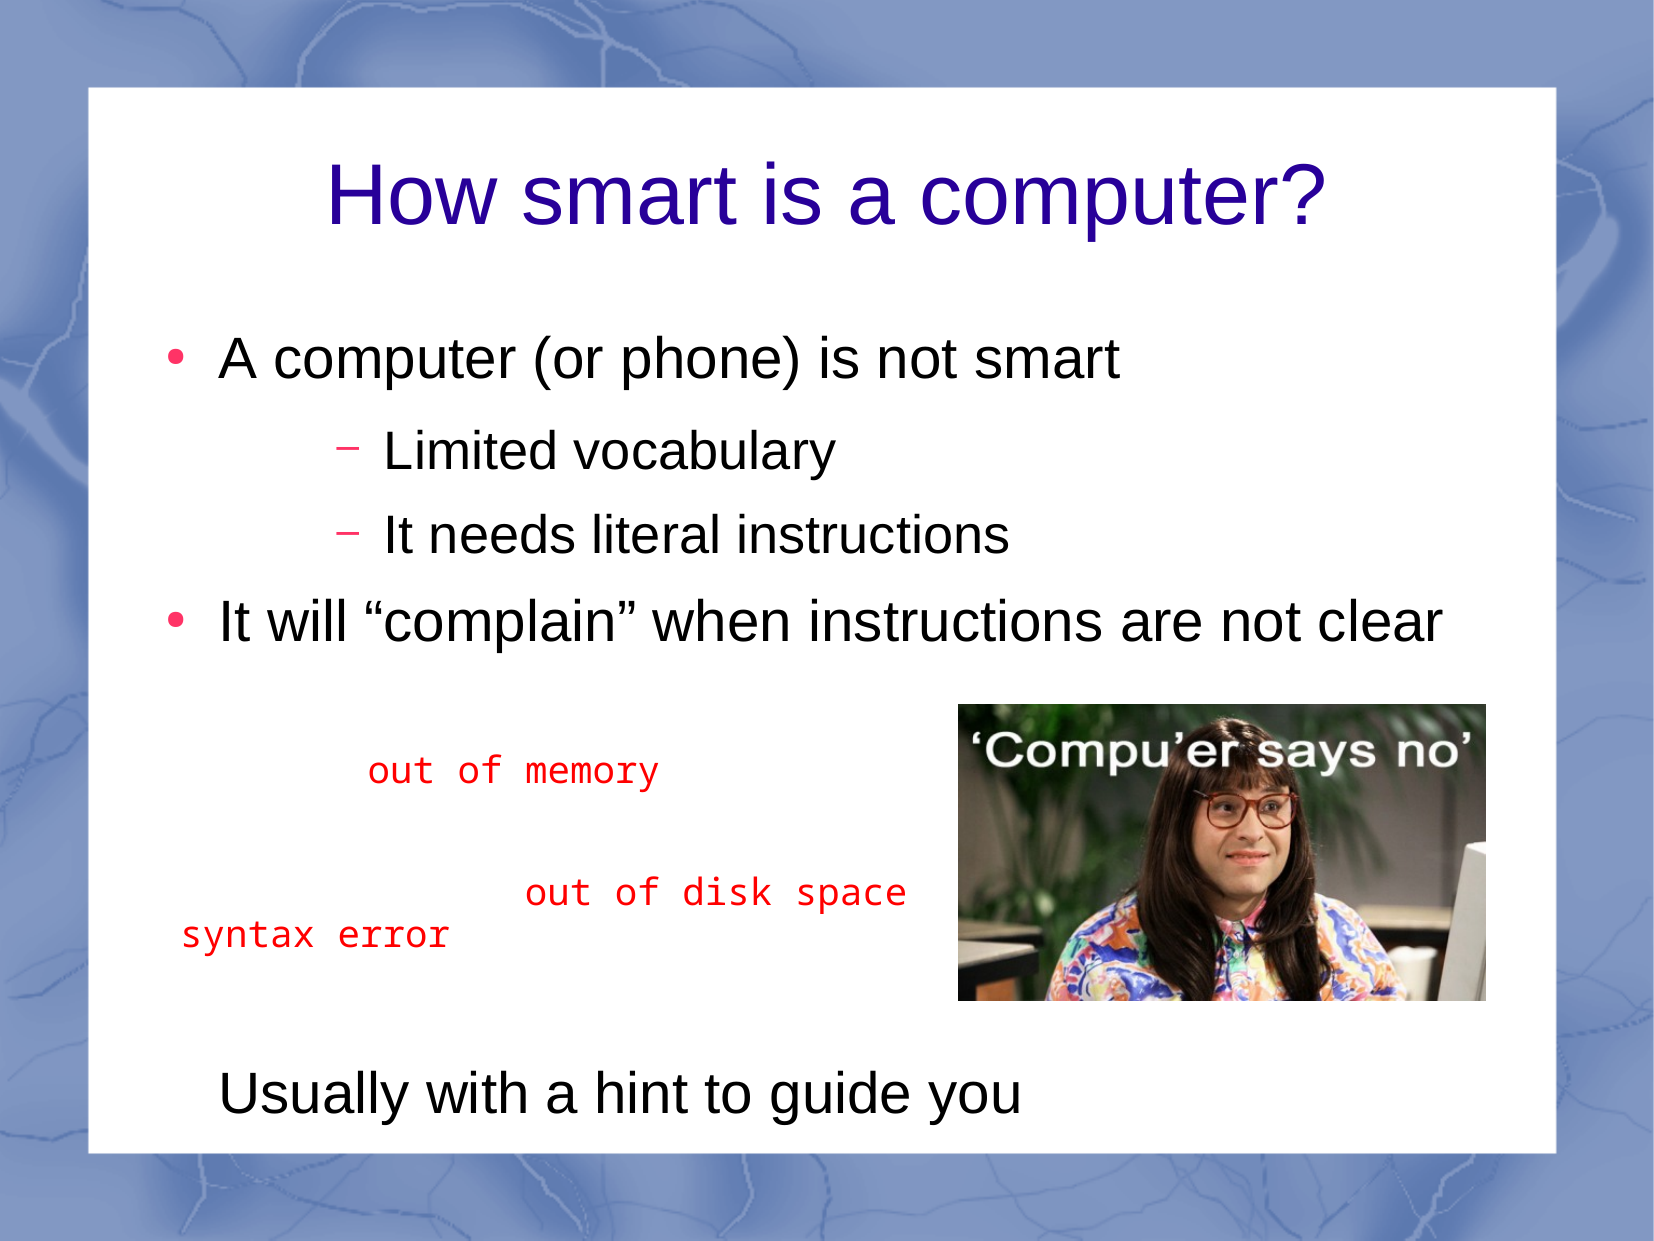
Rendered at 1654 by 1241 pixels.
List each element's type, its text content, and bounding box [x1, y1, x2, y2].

text_box syntax error [165, 900, 466, 959]
text_box out of disk space [510, 858, 923, 917]
title How smart is a computer? [118, 90, 1536, 298]
text_box out of memory [352, 736, 676, 796]
list A computer (or phone) is not smart Limited vocabulary It needs literal instructions It will “complain” when instructions are not clear Usually with a hint to guide you [147, 325, 1506, 1127]
picture [0, 0, 1654, 1241]
